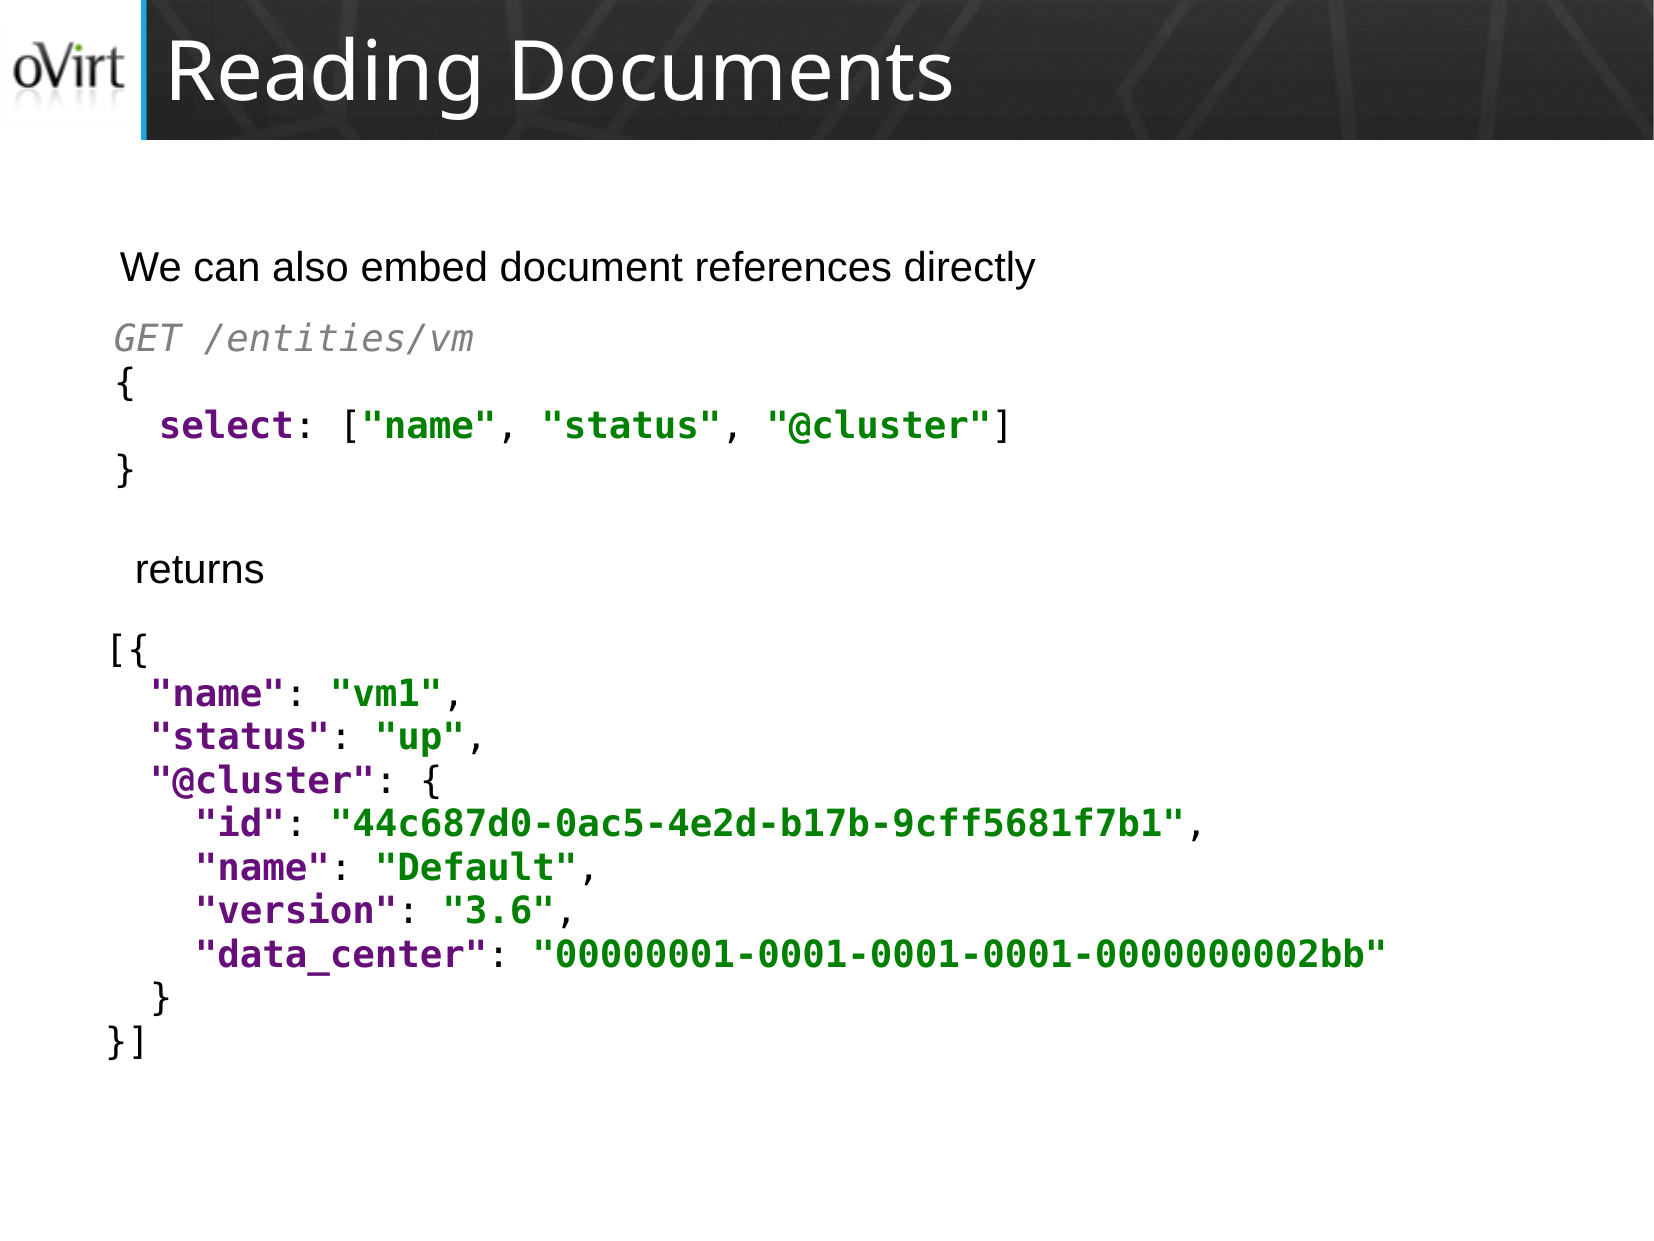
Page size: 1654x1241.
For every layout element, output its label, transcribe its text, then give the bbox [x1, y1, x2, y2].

picture [0, 0, 1654, 140]
text_box returns [120, 538, 280, 601]
text_box [{ "name": "vm1", "status": "up", "@cluster": { "id": "44c687d0-0ac5-4e2d-b17b-9cff5681f7b1", "name": "Default", "version": "3.6", "data_center": "00000001-0001-0001-0001-0000000002bb" } }] [90, 620, 1546, 1158]
text_box GET /entities/vm { select: ["name", "status", "@cluster"] } [99, 309, 1555, 514]
title Reading Documents [164, 18, 1653, 119]
text_box We can also embed document references directly [105, 236, 1051, 298]
